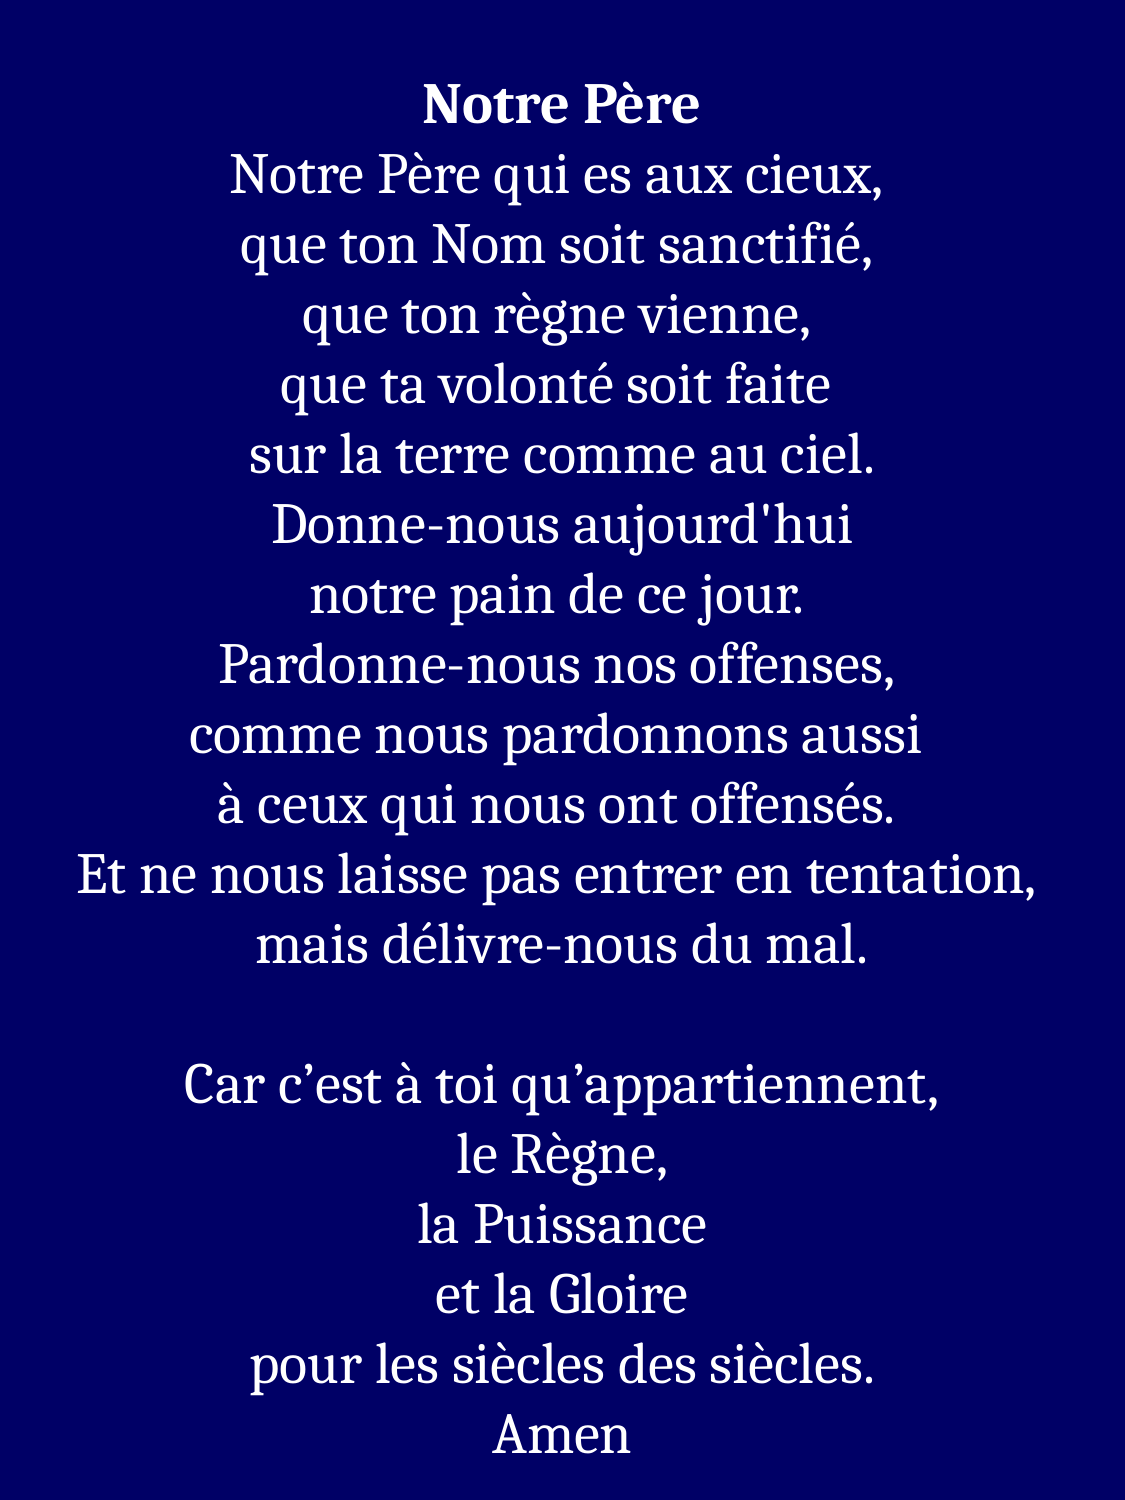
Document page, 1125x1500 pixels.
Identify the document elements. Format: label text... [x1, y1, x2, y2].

text_box Notre Père Notre Père qui es aux cieux, que ton Nom soit sanctifié, que ton règne vienne, que ta volonté soit faite sur la terre comme au ciel. Donne-nous aujourd'hui notre pain de ce jour. Pardonne-nous nos offenses, comme nous pardonnons aussi à ceux qui nous ont offensés. Et ne nous laisse pas entrer en tentation, mais délivre-nous du mal. Car c’est à toi qu’appartiennent, le Règne, la Puissance et la Gloire pour les siècles des siècles. Amen [0, 59, 1125, 1471]
